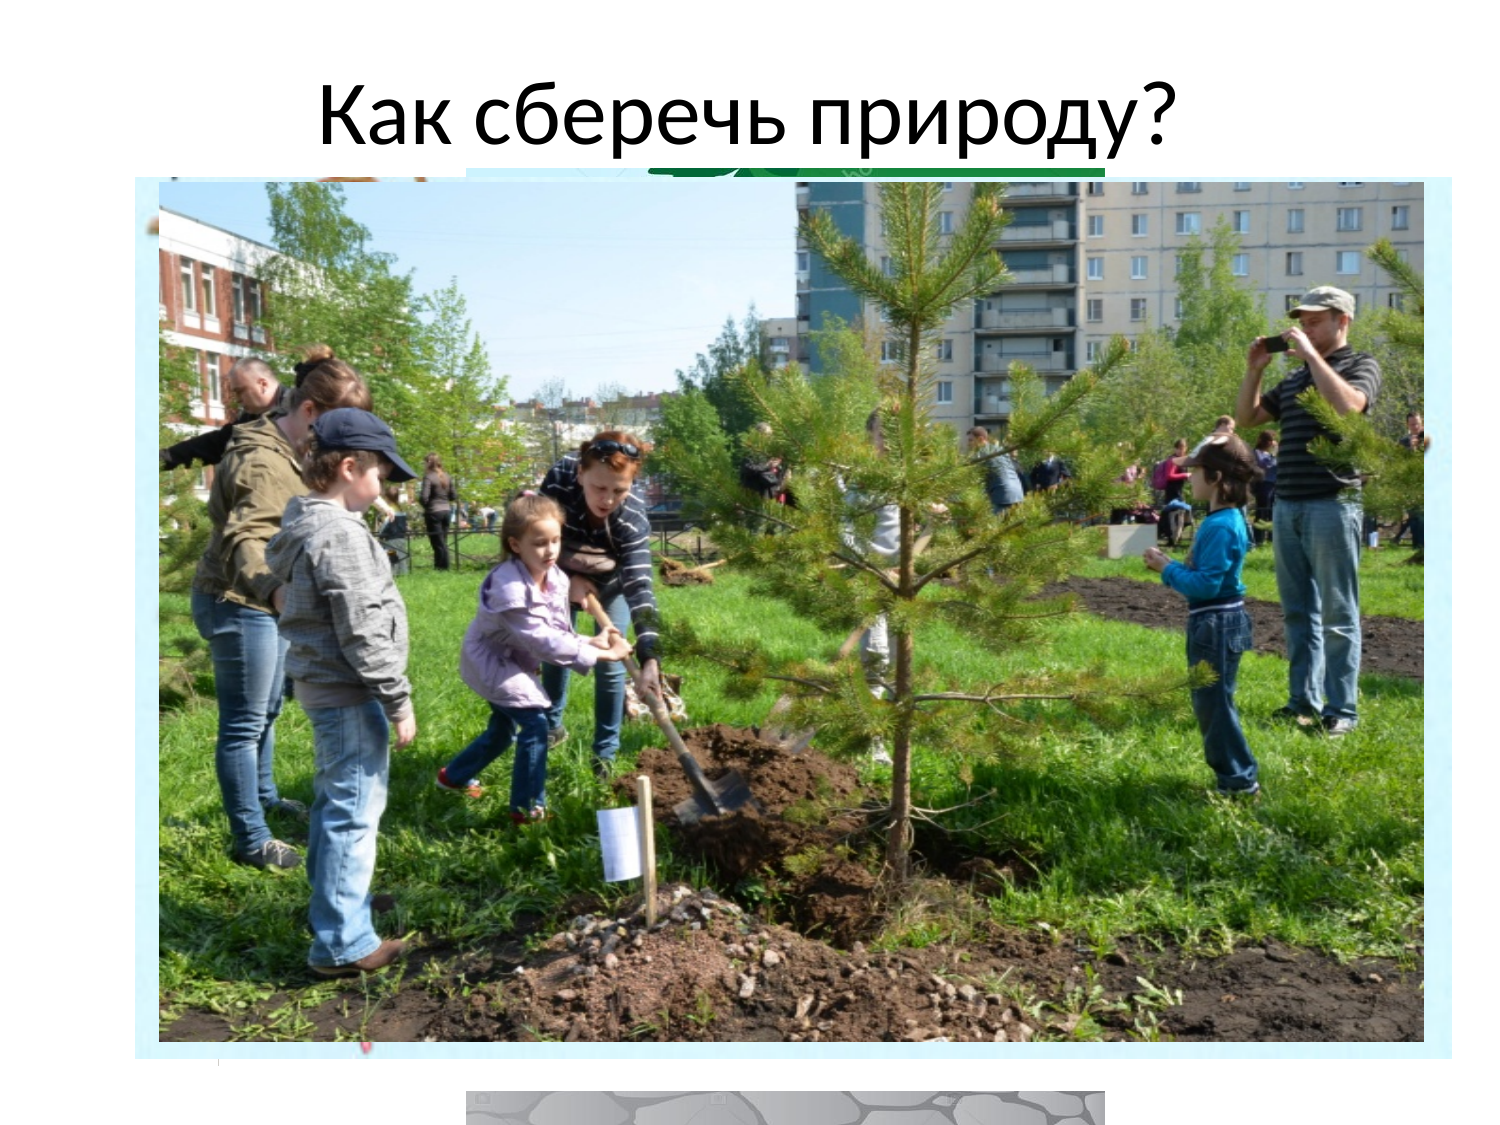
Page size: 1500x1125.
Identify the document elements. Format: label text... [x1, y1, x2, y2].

title Как сберечь природу? [75, 45, 1425, 233]
picture [135, 168, 1452, 1125]
